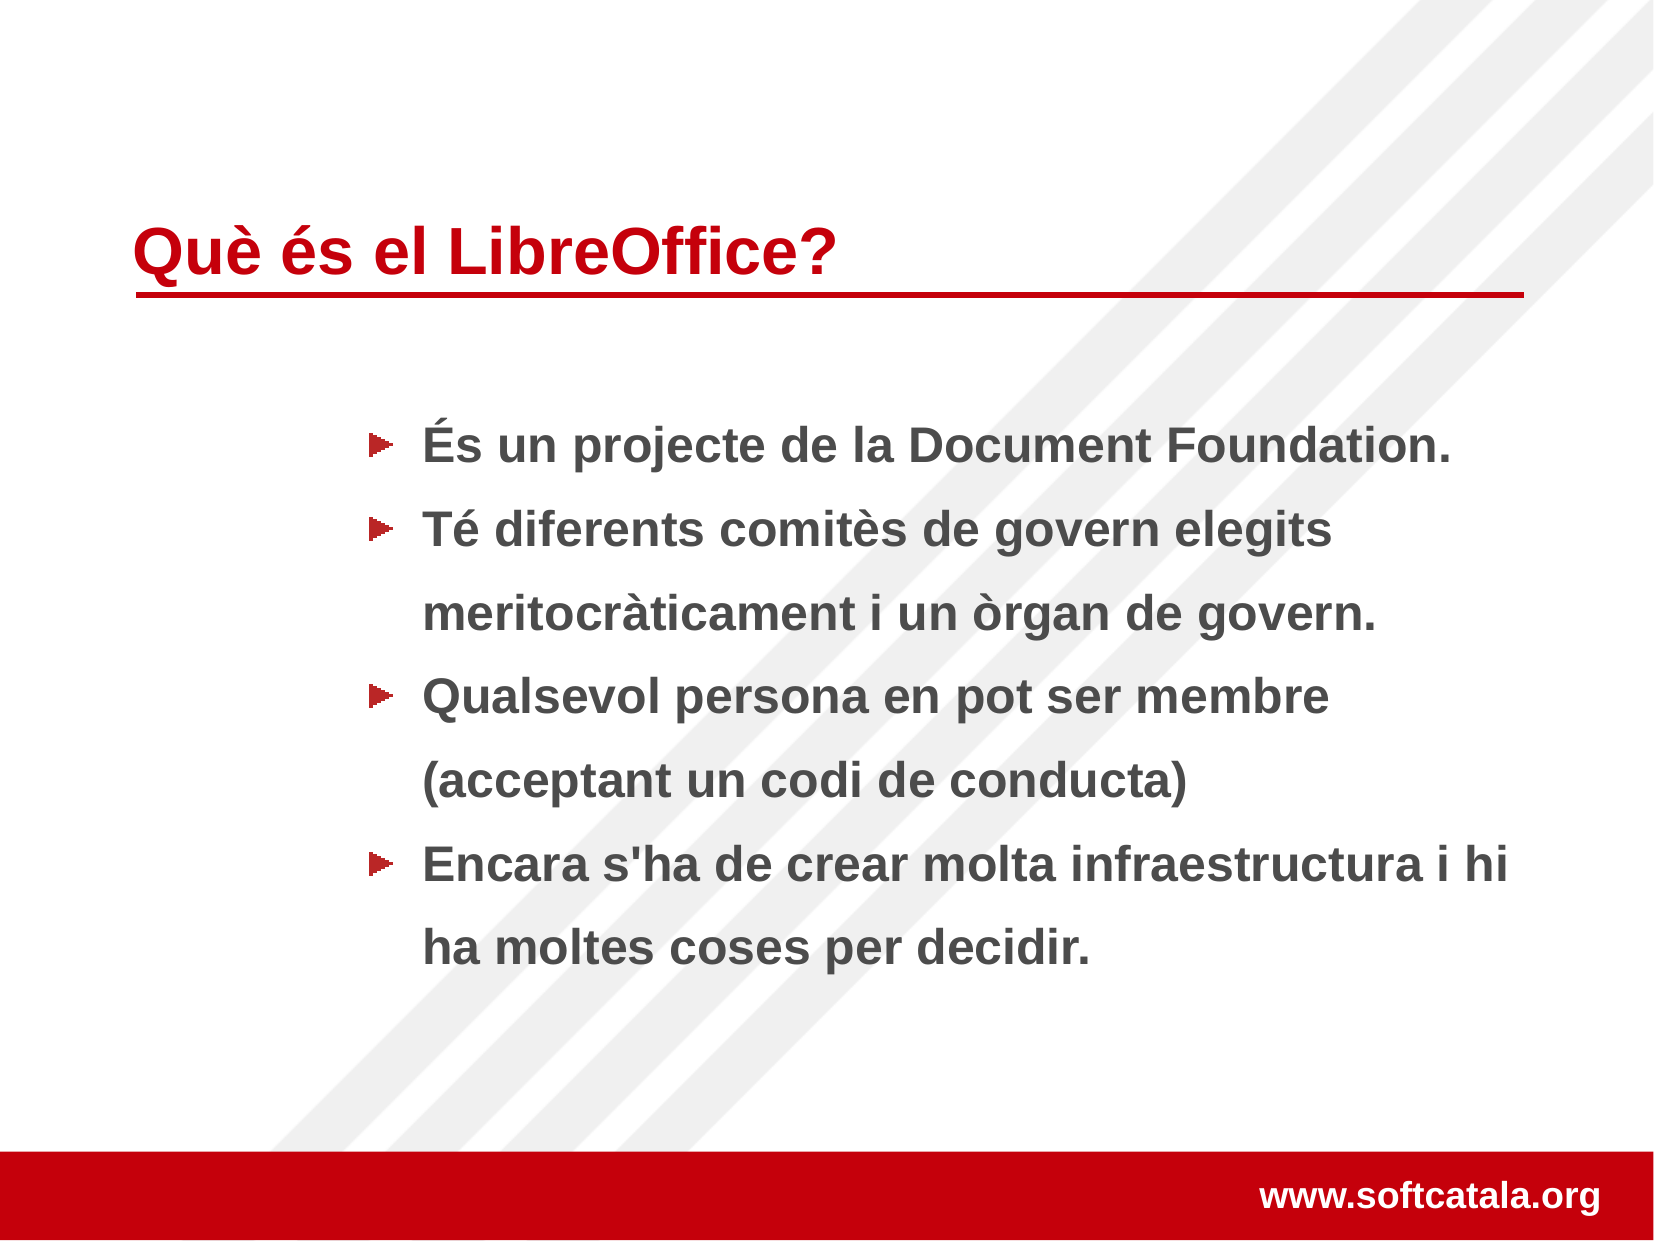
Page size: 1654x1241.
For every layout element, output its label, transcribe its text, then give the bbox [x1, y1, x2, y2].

text_box Què és el LibreOffice? [118, 206, 1501, 297]
text_box És un projecte de la Document Foundation. Té diferents comitès de govern elegits meritocràticament i un òrgan de govern. Qualsevol persona en pot ser membre (acceptant un codi de conducta) Encara s'ha de crear molta infraestructura i hi ha moltes coses per decidir. [118, 382, 1536, 1074]
picture [0, 0, 1654, 1151]
text_box www.softcatala.org [0, 1151, 1654, 1241]
